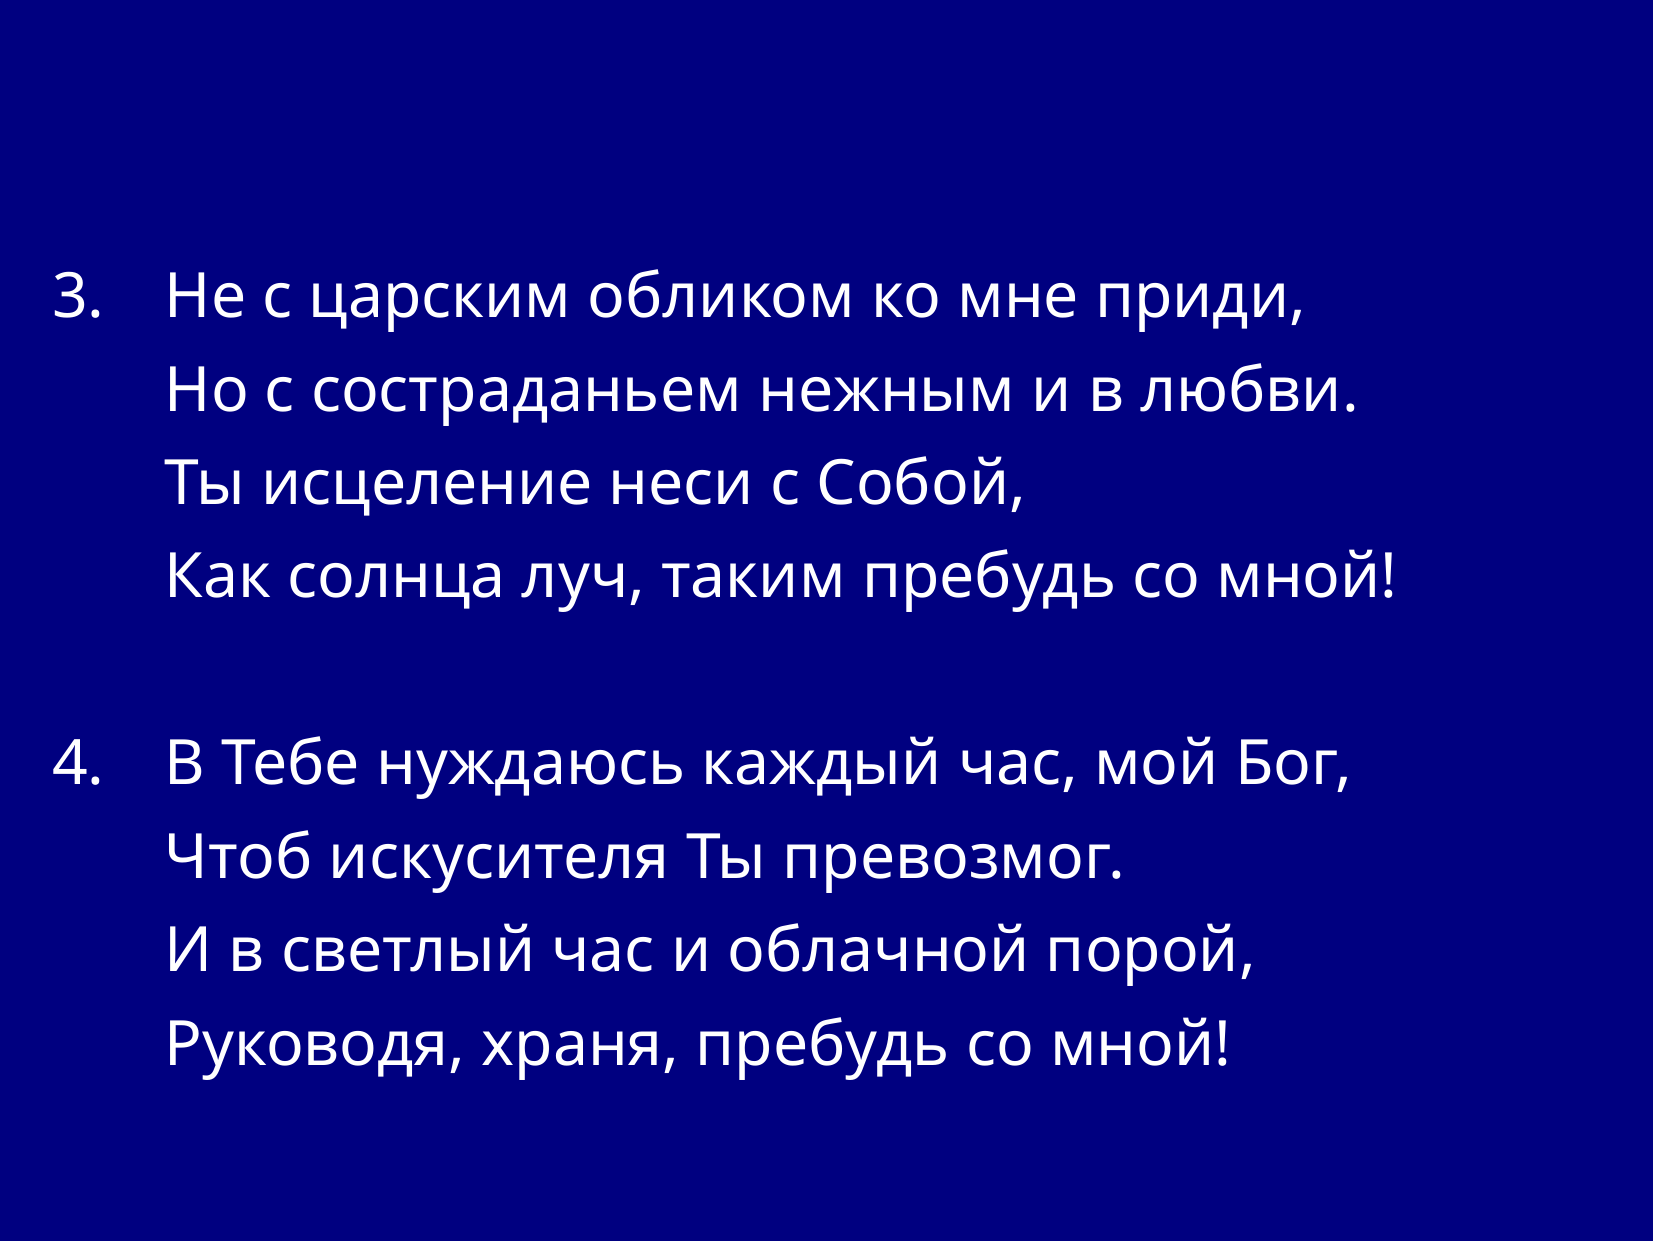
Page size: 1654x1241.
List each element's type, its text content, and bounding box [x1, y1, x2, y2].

text_box 3. Не с царским обликом ко мне приди, Но с состраданьем нежным и в любви. Ты исцеление неси с Собой, Как солнца луч, таким пребудь со мной! 4. В Тебе нуждаюсь каждый час, мой Бог, Чтоб искусителя Ты превозмог. И в светлый час и облачной порой, Руководя, храня, пребудь со мной! [37, 150, 1651, 1163]
